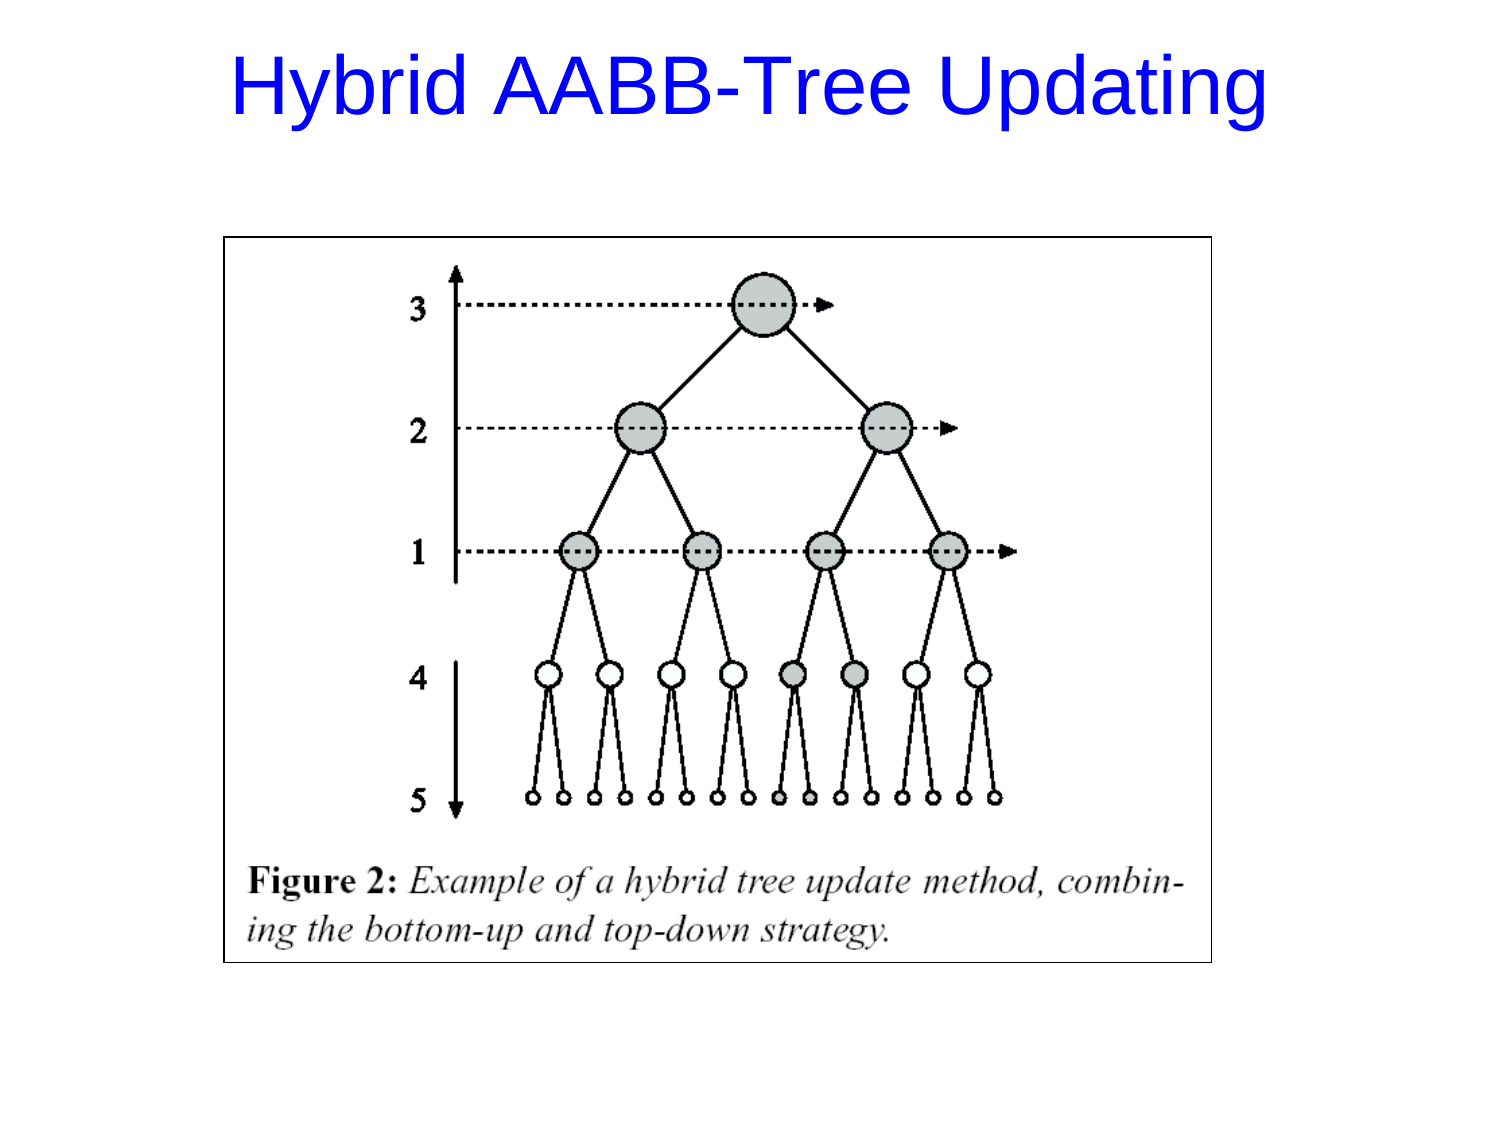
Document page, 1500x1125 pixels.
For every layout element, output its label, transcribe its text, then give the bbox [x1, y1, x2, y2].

picture [225, 237, 1211, 962]
title Hybrid AABB-Tree Updating [75, 0, 1426, 163]
